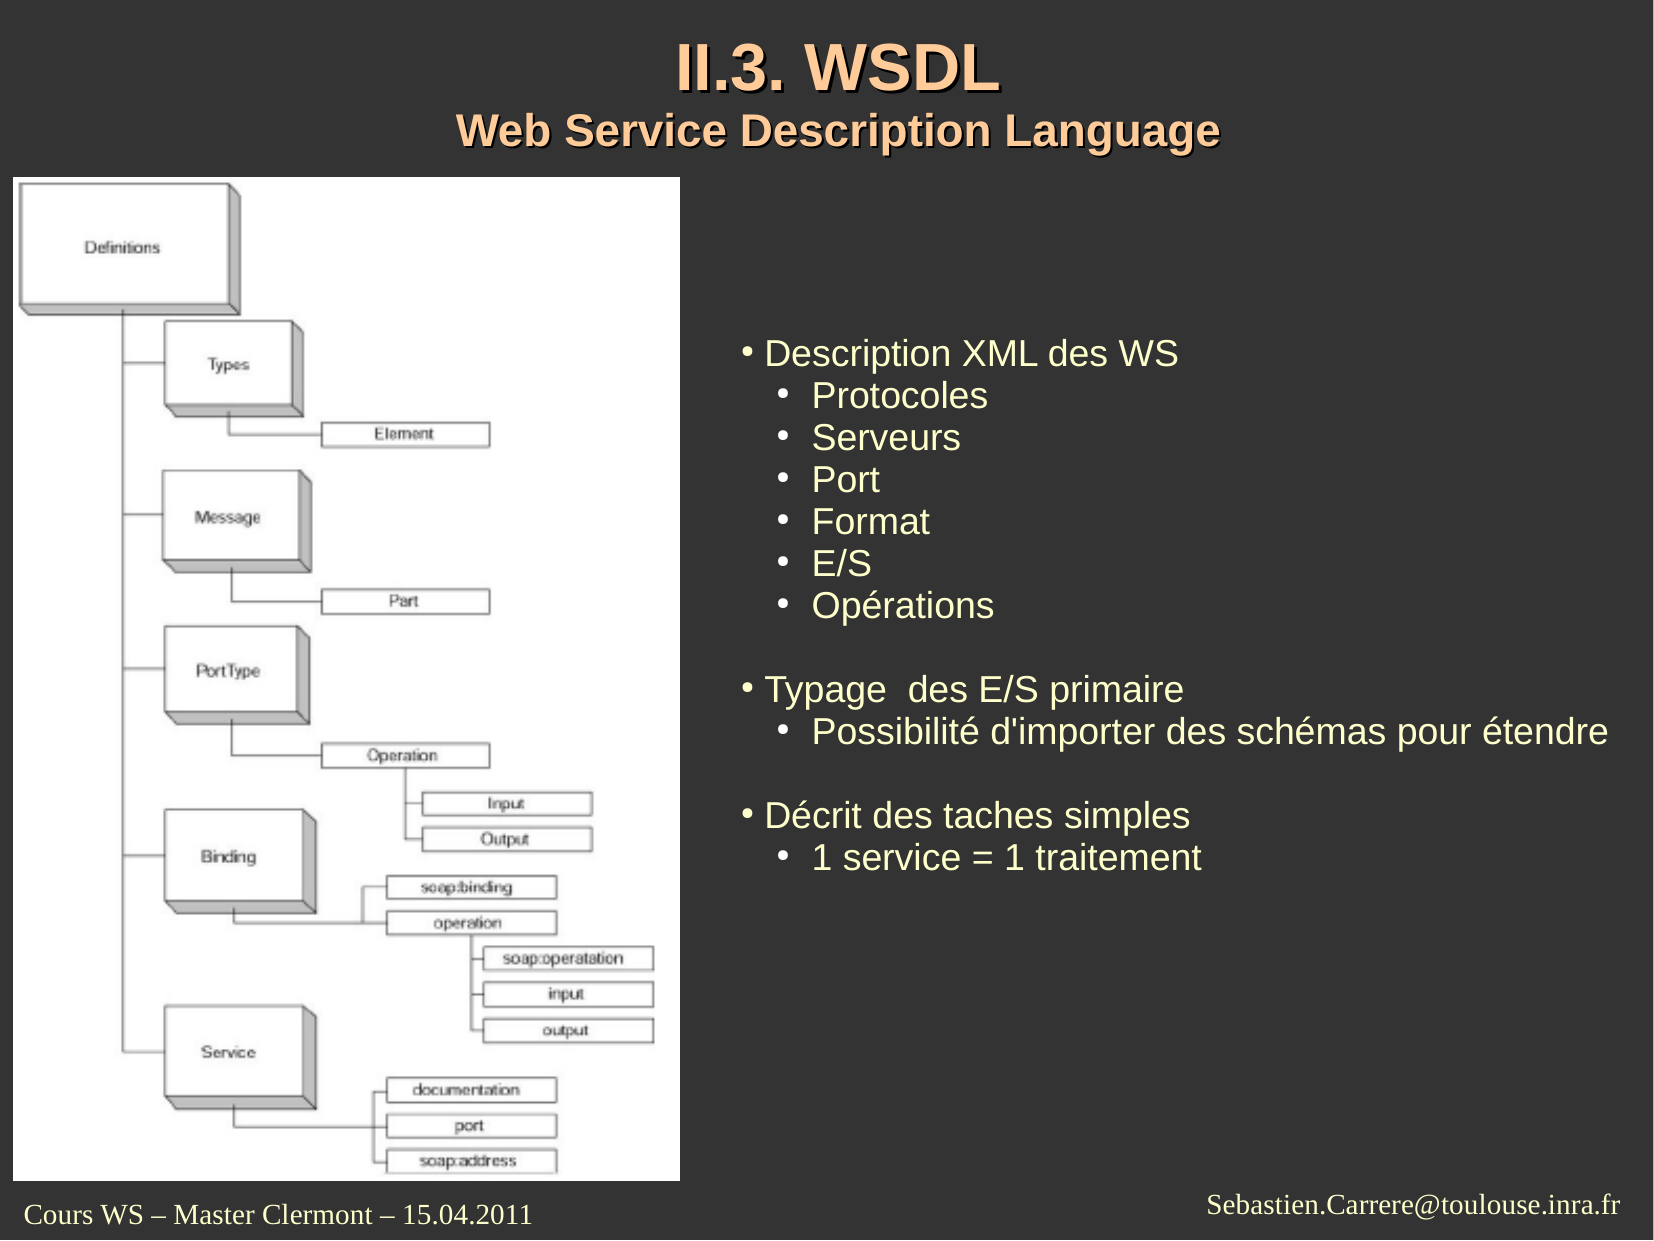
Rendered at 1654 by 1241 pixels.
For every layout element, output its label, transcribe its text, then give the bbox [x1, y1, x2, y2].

text_box Description XML des WS Protocoles Serveurs Port Format E/S Opérations Typage des E/S primaire Possibilité d'importer des schémas pour étendre Décrit des taches simples 1 service = 1 traitement [726, 324, 1625, 886]
picture [13, 177, 680, 1181]
title II.3. WSDL Web Service Description Language [82, 29, 1595, 158]
